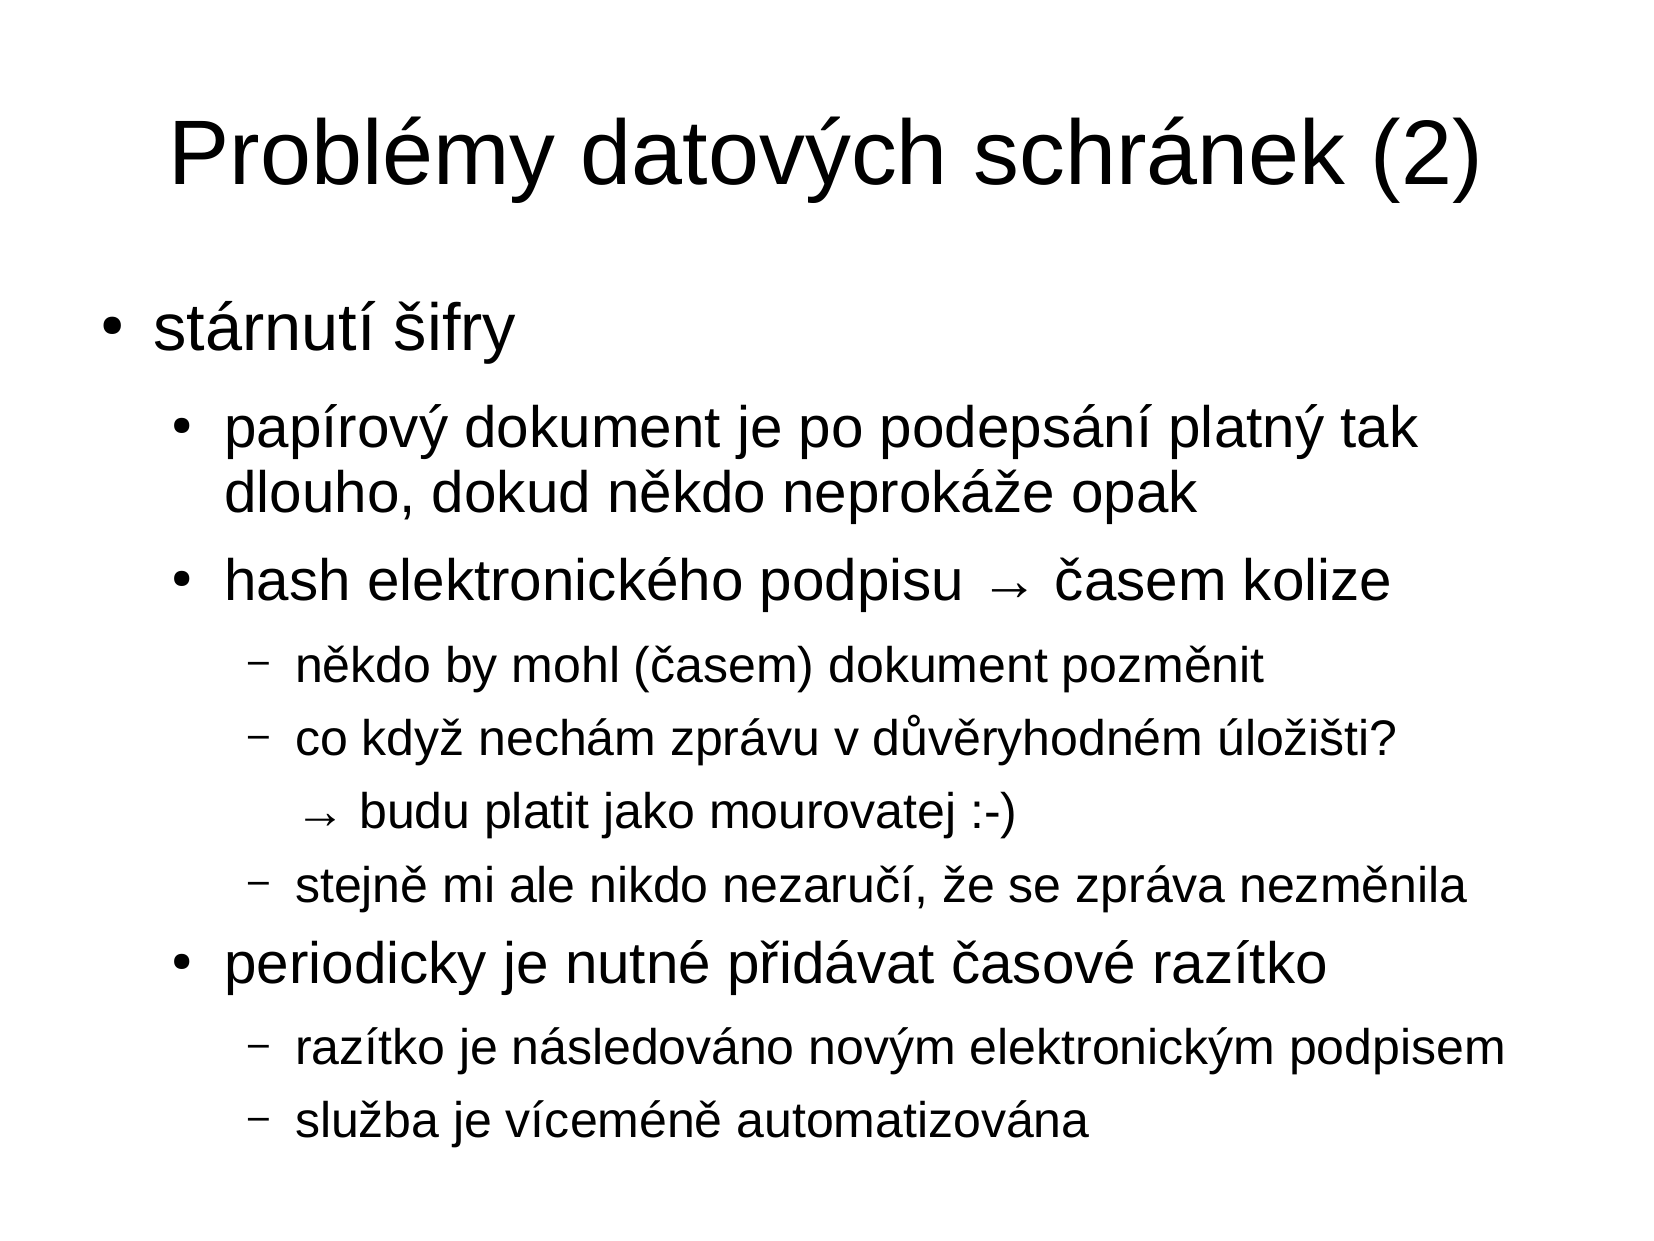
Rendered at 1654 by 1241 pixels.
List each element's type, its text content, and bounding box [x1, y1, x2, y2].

title Problémy datových schránek (2) [82, 49, 1571, 257]
list stárnutí šifry papírový dokument je po podepsání platný tak dlouho, dokud někdo neprokáže opak hash elektronického podpisu → časem kolize někdo by mohl (časem) dokument pozměnit co když nechám zprávu v důvěryhodném úložišti? → budu platit jako mourovatej :-) stejně mi ale nikdo nezaručí, že se zpráva nezměnila periodicky je nutné přidávat časové razítko razítko je následováno novým elektronickým podpisem služba je víceméně automatizována [82, 290, 1538, 1149]
